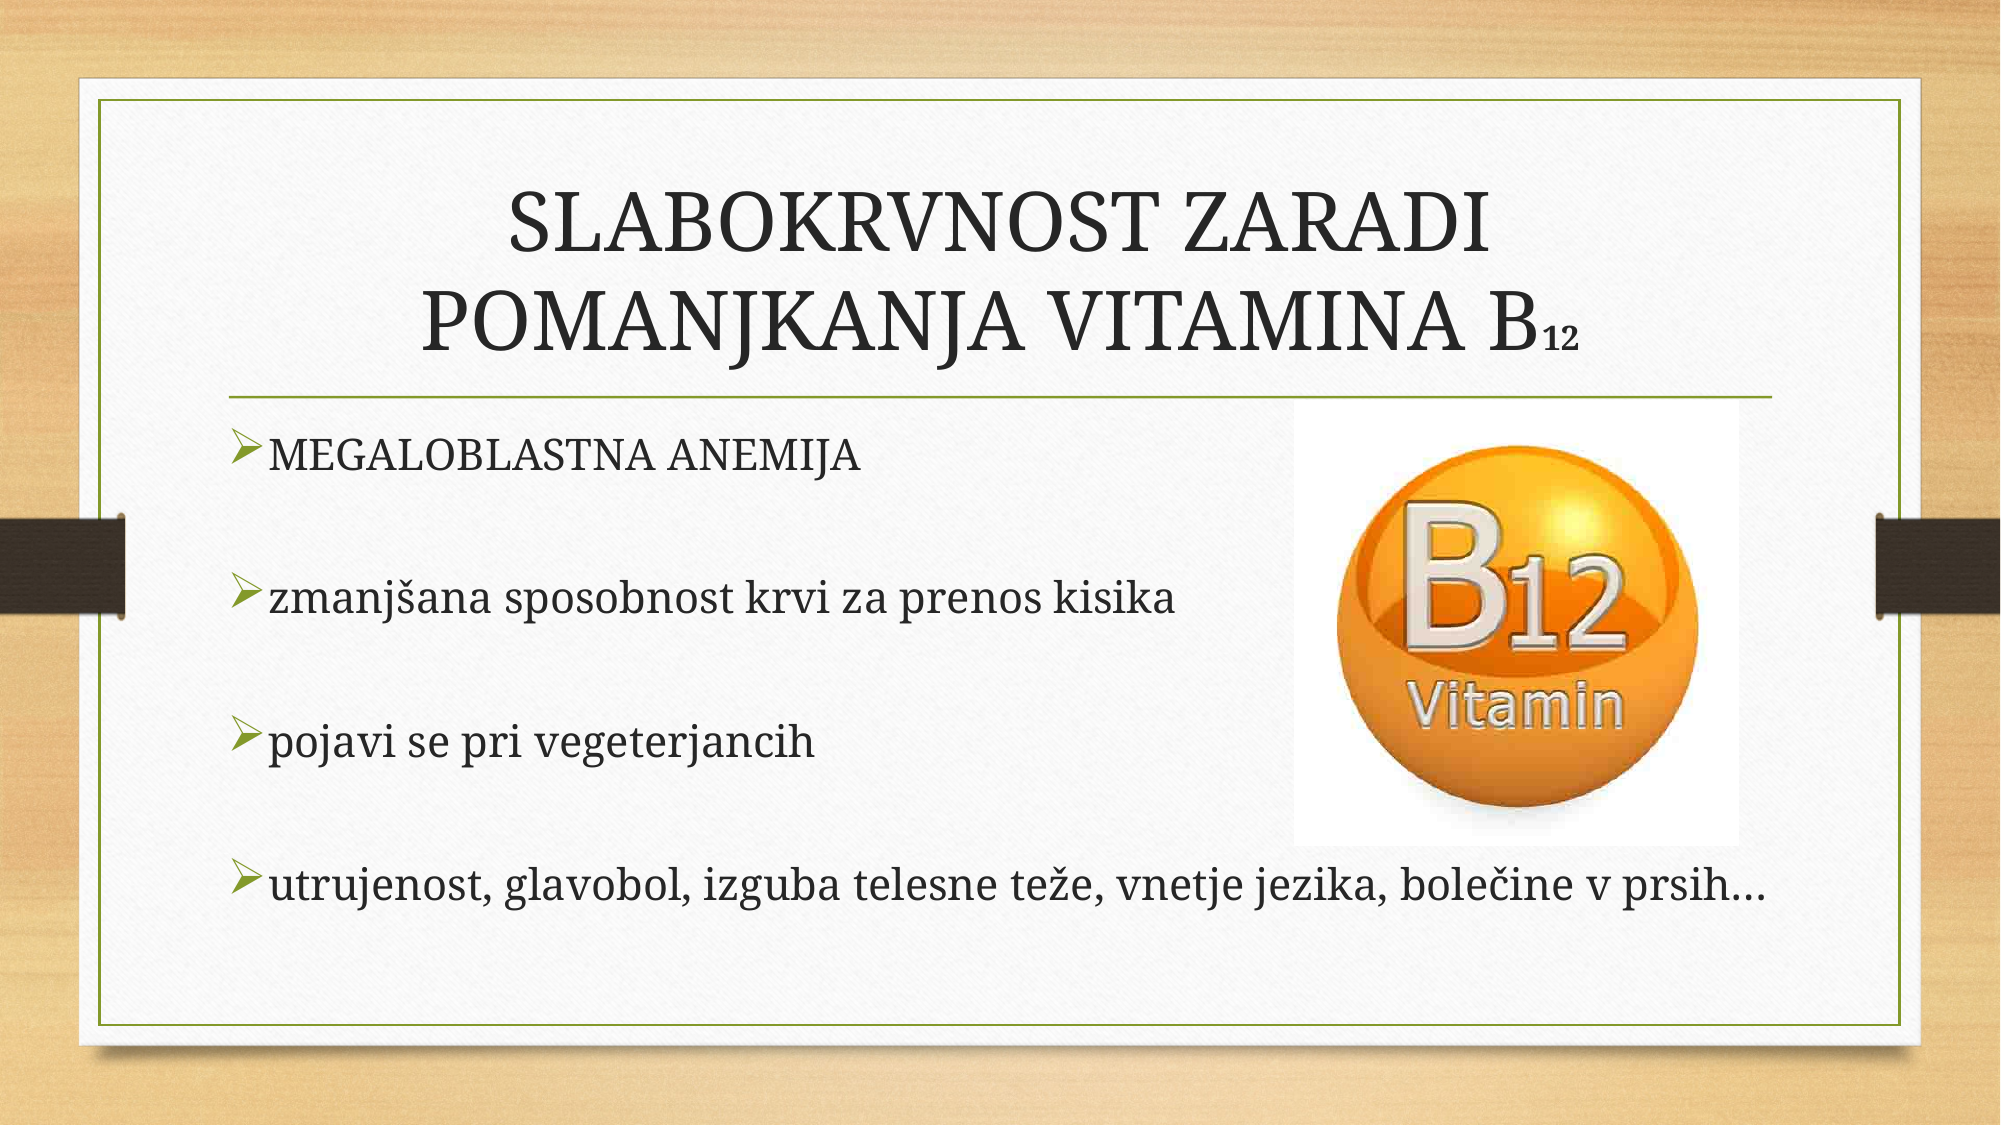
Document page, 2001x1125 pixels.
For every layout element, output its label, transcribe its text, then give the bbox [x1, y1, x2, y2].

list MEGALOBLASTNA ANEMIJA zmanjšana sposobnost krvi za prenos kisika pojavi se pri vegeterjancih utrujenost, glavobol, izguba telesne teže, vnetje jezika, bolečine v prsih… [212, 419, 1788, 964]
picture [0, 0, 2001, 1125]
title SLABOKRVNOST ZARADI POMANJKANJA VITAMINA B12 [212, 161, 1788, 375]
